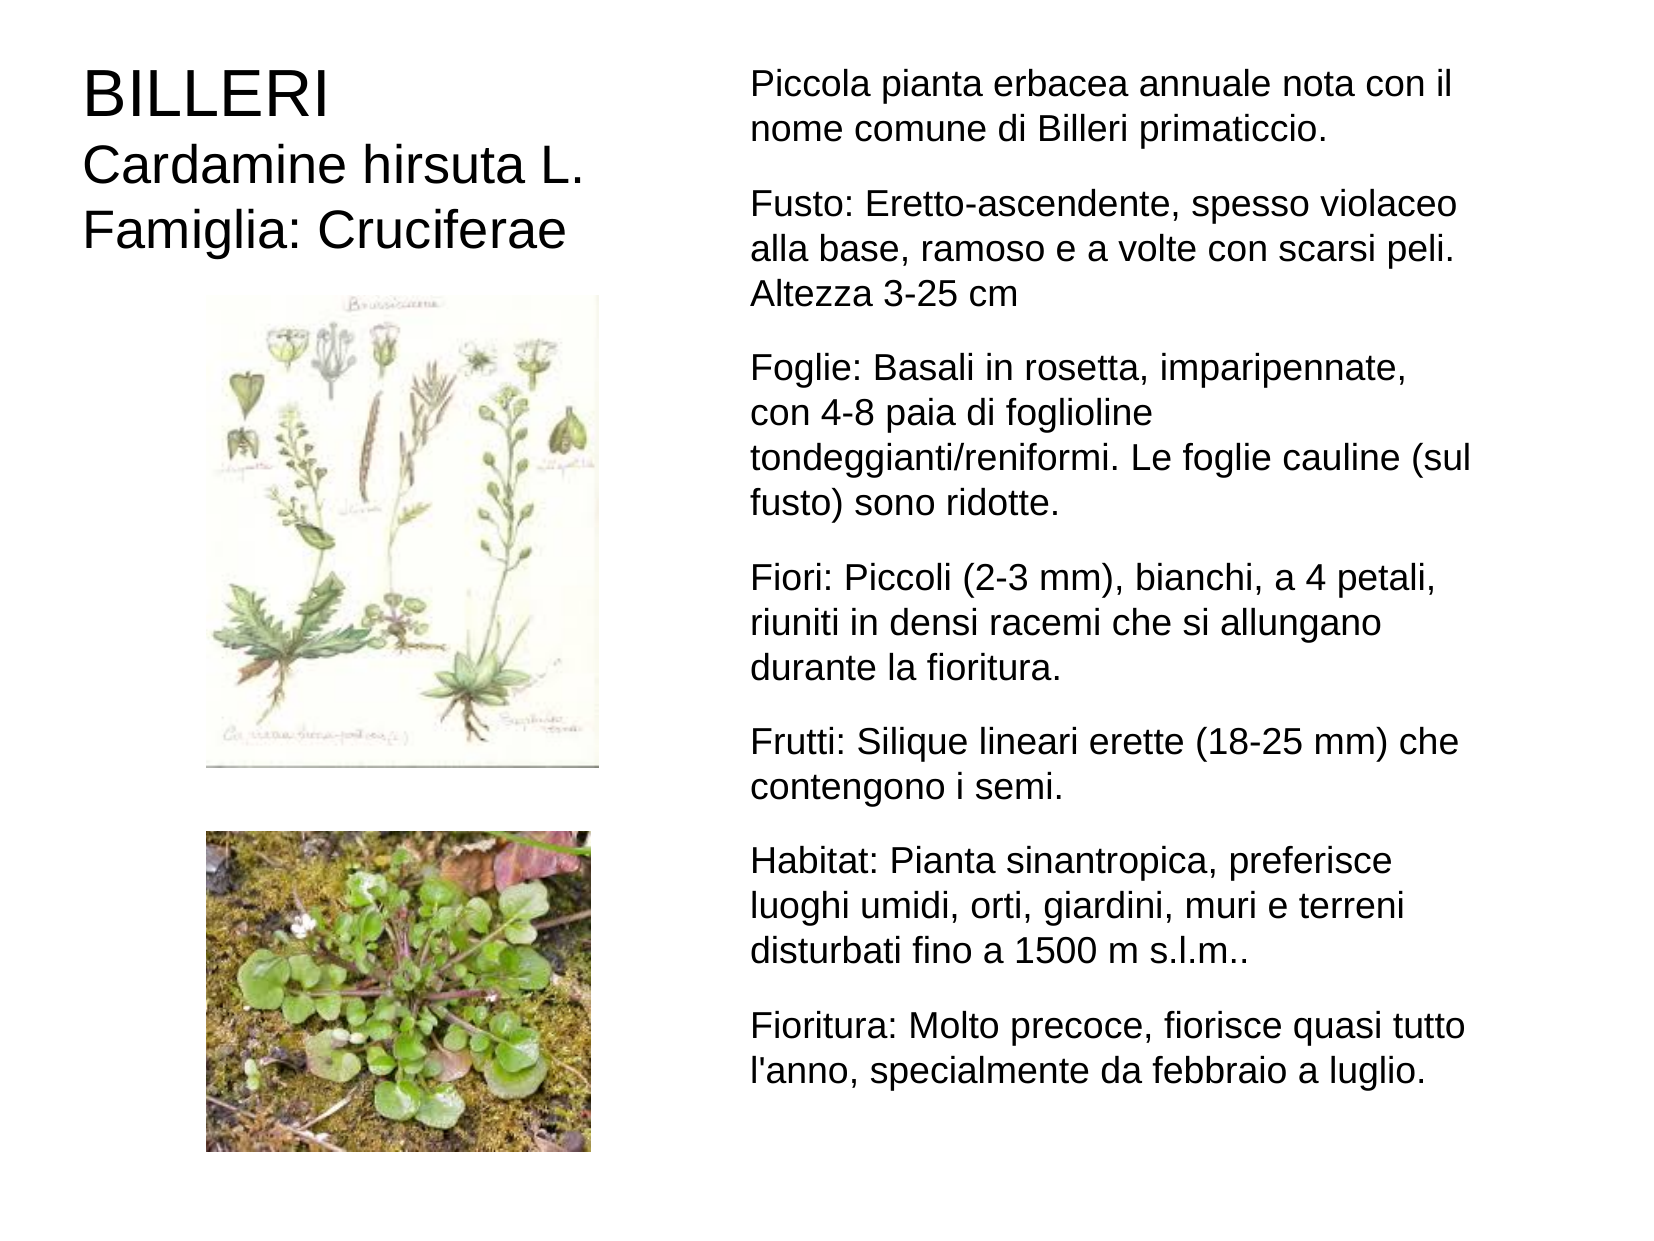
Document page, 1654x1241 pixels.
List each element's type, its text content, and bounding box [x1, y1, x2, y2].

title BILLERI Cardamine hirsuta L. Famiglia: Cruciferae [82, 49, 1571, 274]
list Piccola pianta erbacea annuale nota con il nome comune di Billeri primaticcio. Fusto: Eretto-ascendente, spesso violaceo alla base, ramoso e a volte con scarsi peli. Altezza 3-25 cm Foglie: Basali in rosetta, imparipennate, con 4-8 paia di foglioline tondeggianti/reniformi. Le foglie cauline (sul fusto) sono ridotte. Fiori: Piccoli (2-3 mm), bianchi, a 4 petali, riuniti in densi racemi che si allungano durante la fioritura. Frutti: Silique lineari erette (18-25 mm) che contengono i semi. Habitat: Pianta sinantropica, preferisce luoghi umidi, orti, giardini, muri e terreni disturbati fino a 1500 m s.l.m.. Fioritura: Molto precoce, fiorisce quasi tutto l'anno, specialmente da febbraio a luglio. [750, 59, 1477, 1179]
picture [206, 831, 591, 1152]
picture [206, 295, 599, 768]
